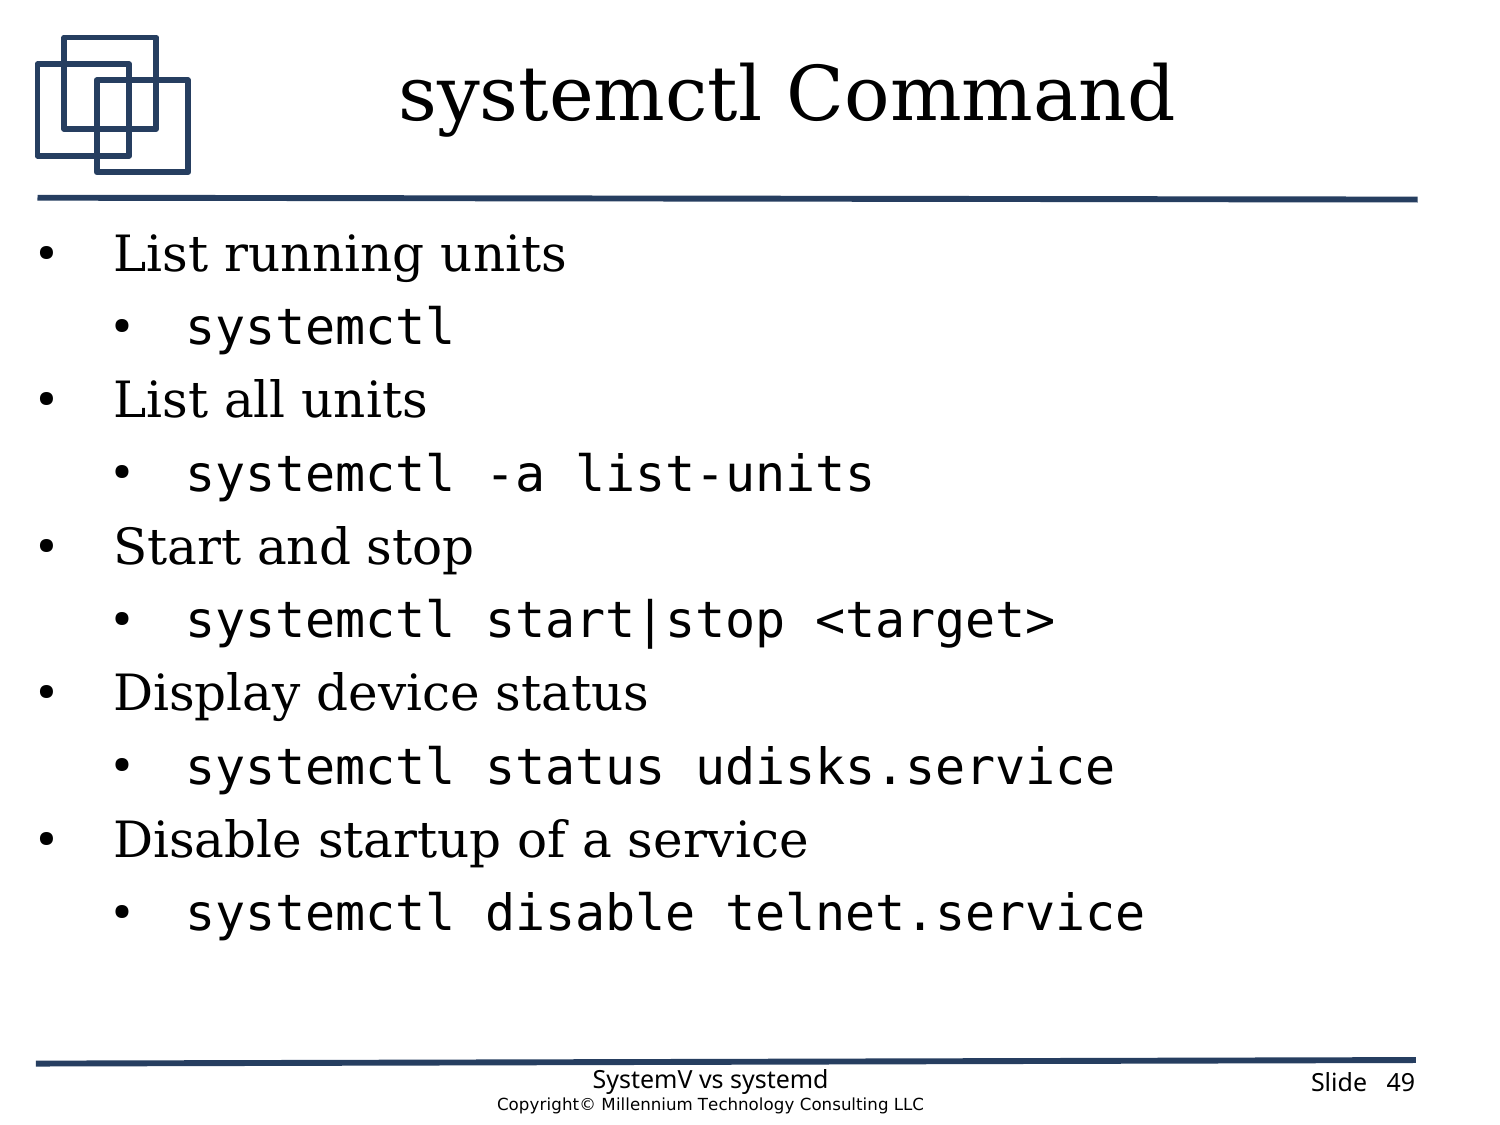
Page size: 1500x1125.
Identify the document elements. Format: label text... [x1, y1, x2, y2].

title systemctl Command [150, 0, 1425, 188]
list List running units systemctl List all units systemctl -a list-units Start and stop systemctl start|stop <target> Display device status systemctl status udisks.service Disable startup of a service systemctl disable telnet.service [37, 224, 1425, 968]
